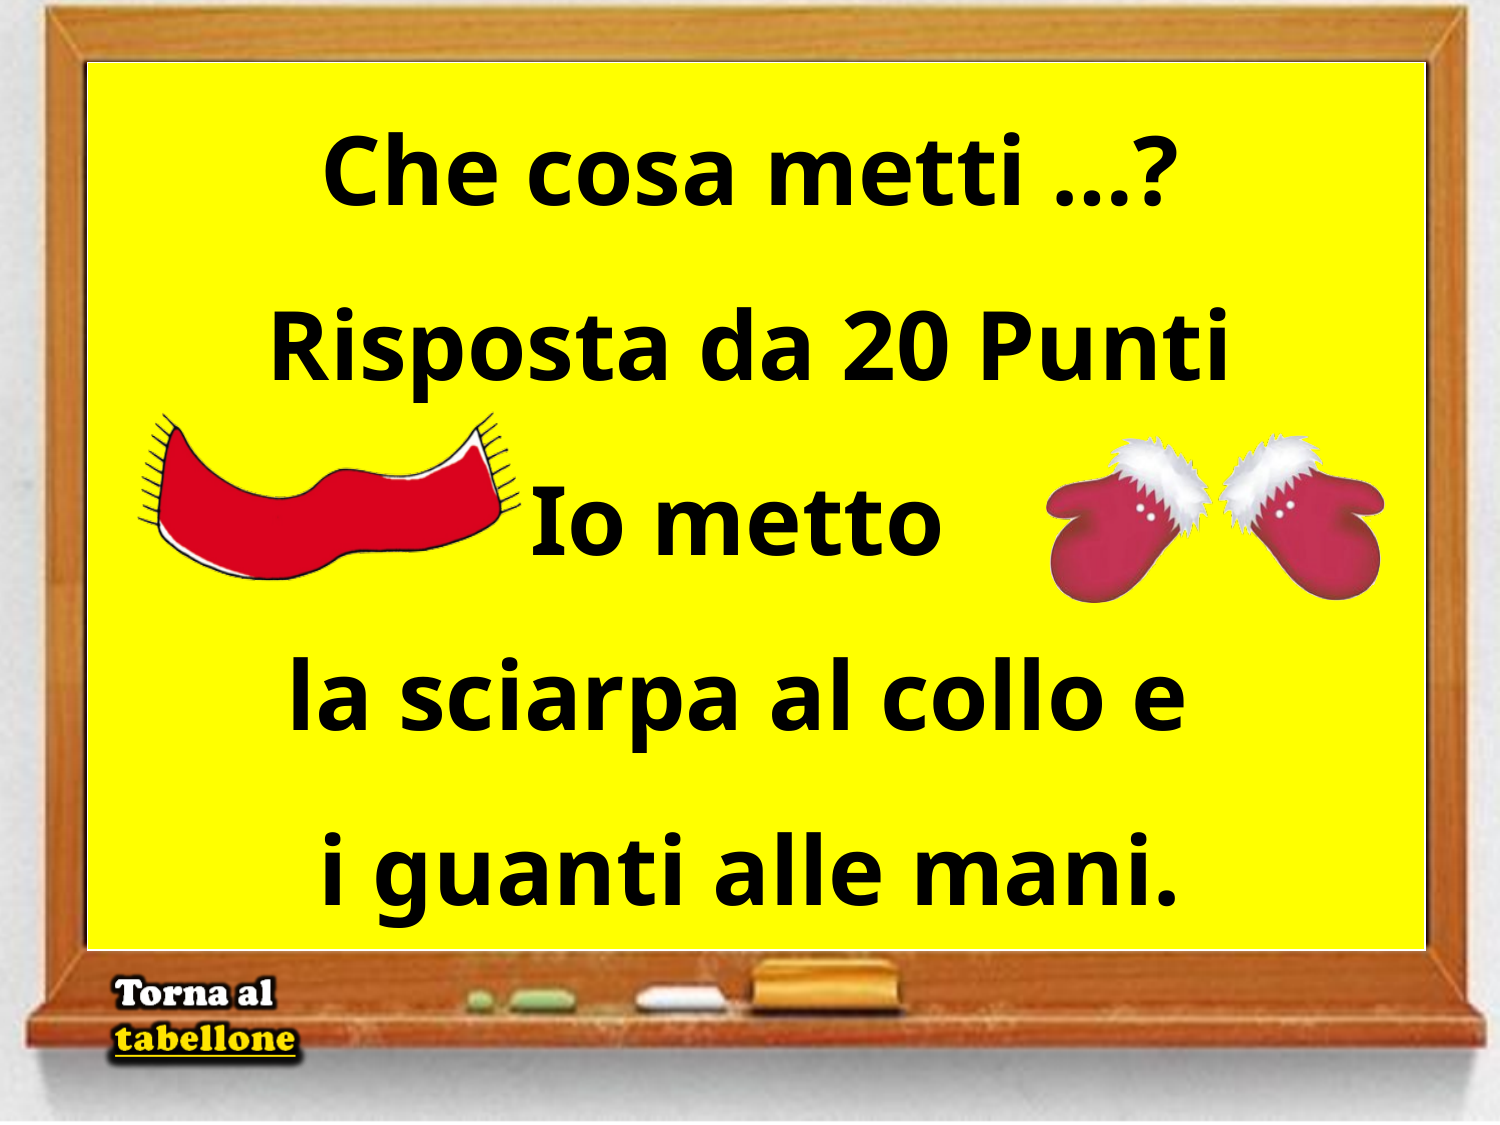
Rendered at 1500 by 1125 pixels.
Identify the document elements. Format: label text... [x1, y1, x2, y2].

text_box [87, 62, 1426, 950]
picture [0, 0, 1500, 1125]
text_box Che cosa metti …? Risposta da 20 Punti Io metto la sciarpa al collo e i guanti alle mani. [87, 102, 1413, 933]
